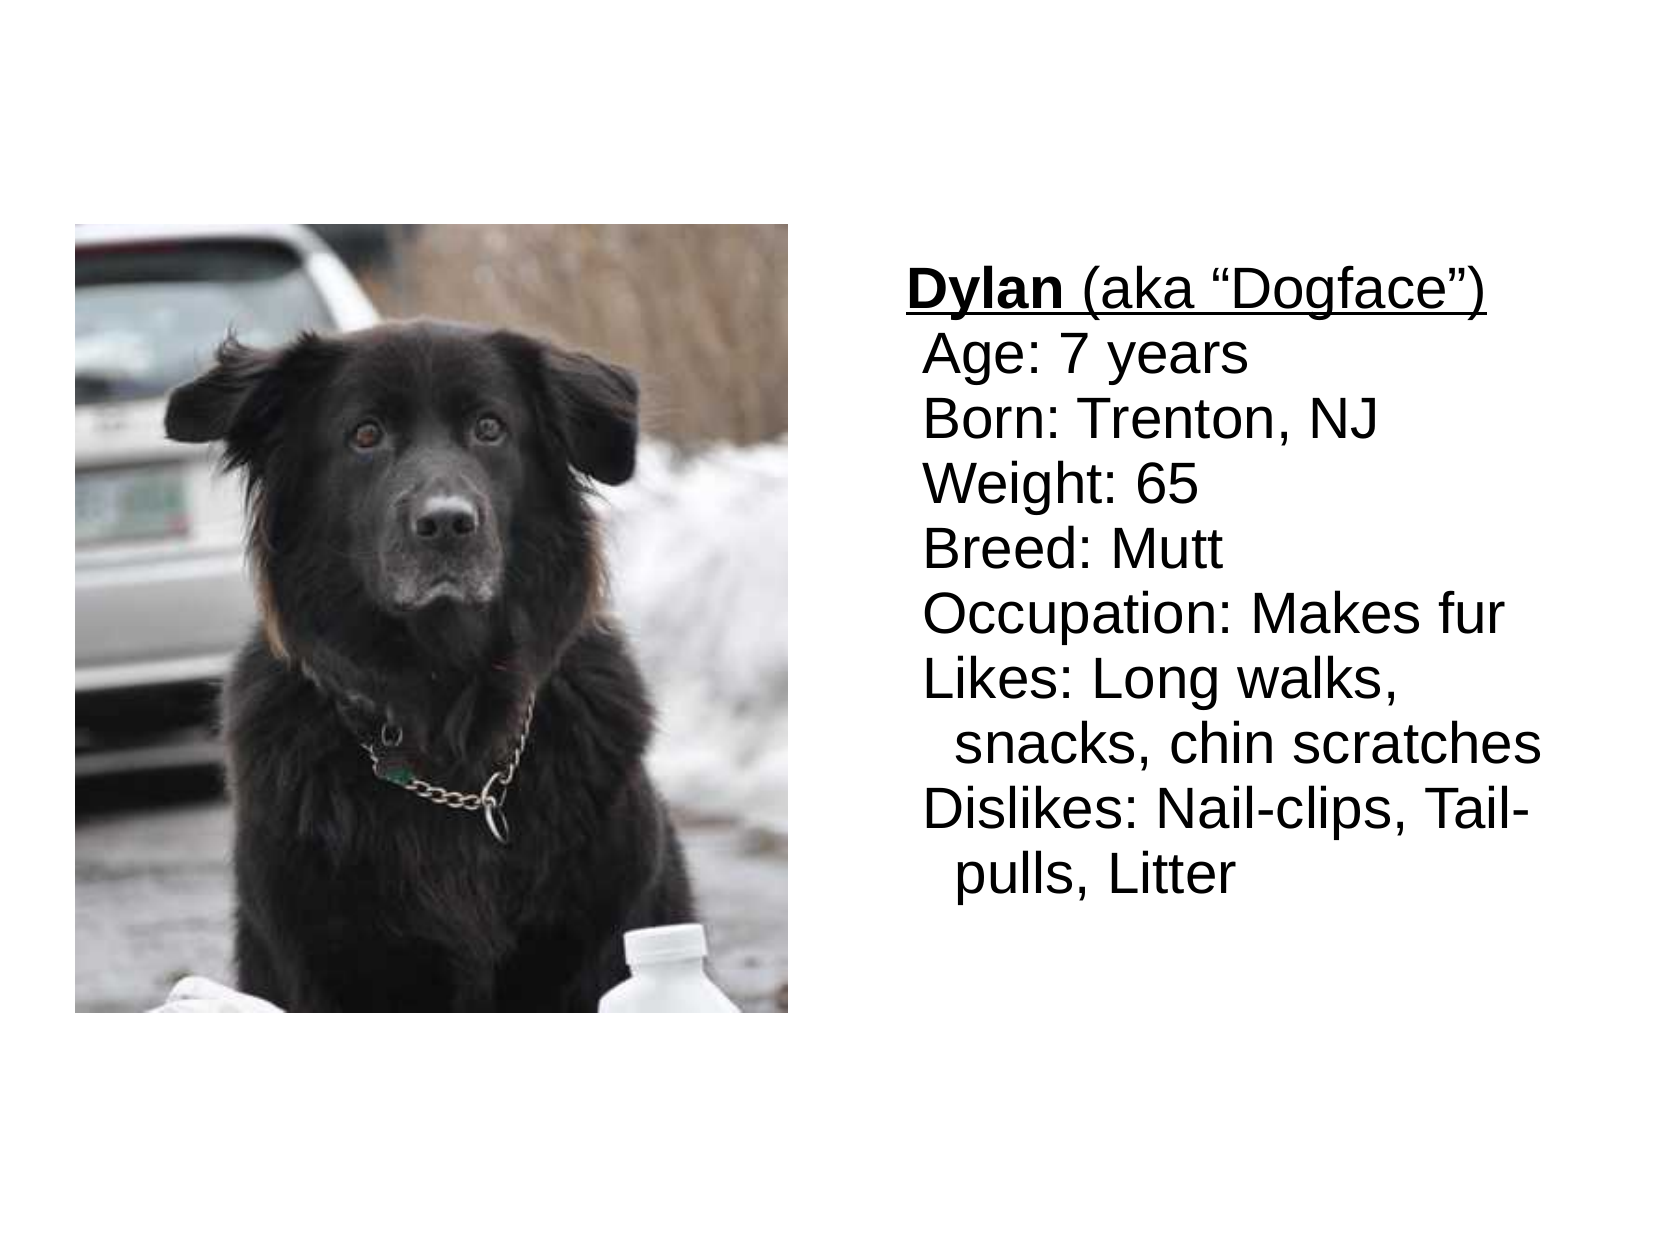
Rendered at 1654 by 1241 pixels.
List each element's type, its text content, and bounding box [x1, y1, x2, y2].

text_box Dylan (aka “Dogface”) Age: 7 years Born: Trenton, NJ Weight: 65 Breed: Mutt Occupation: Makes fur Likes: Long walks, snacks, chin scratches Dislikes: Nail-clips, Tail- pulls, Litter [891, 248, 1613, 979]
picture [75, 224, 788, 1013]
